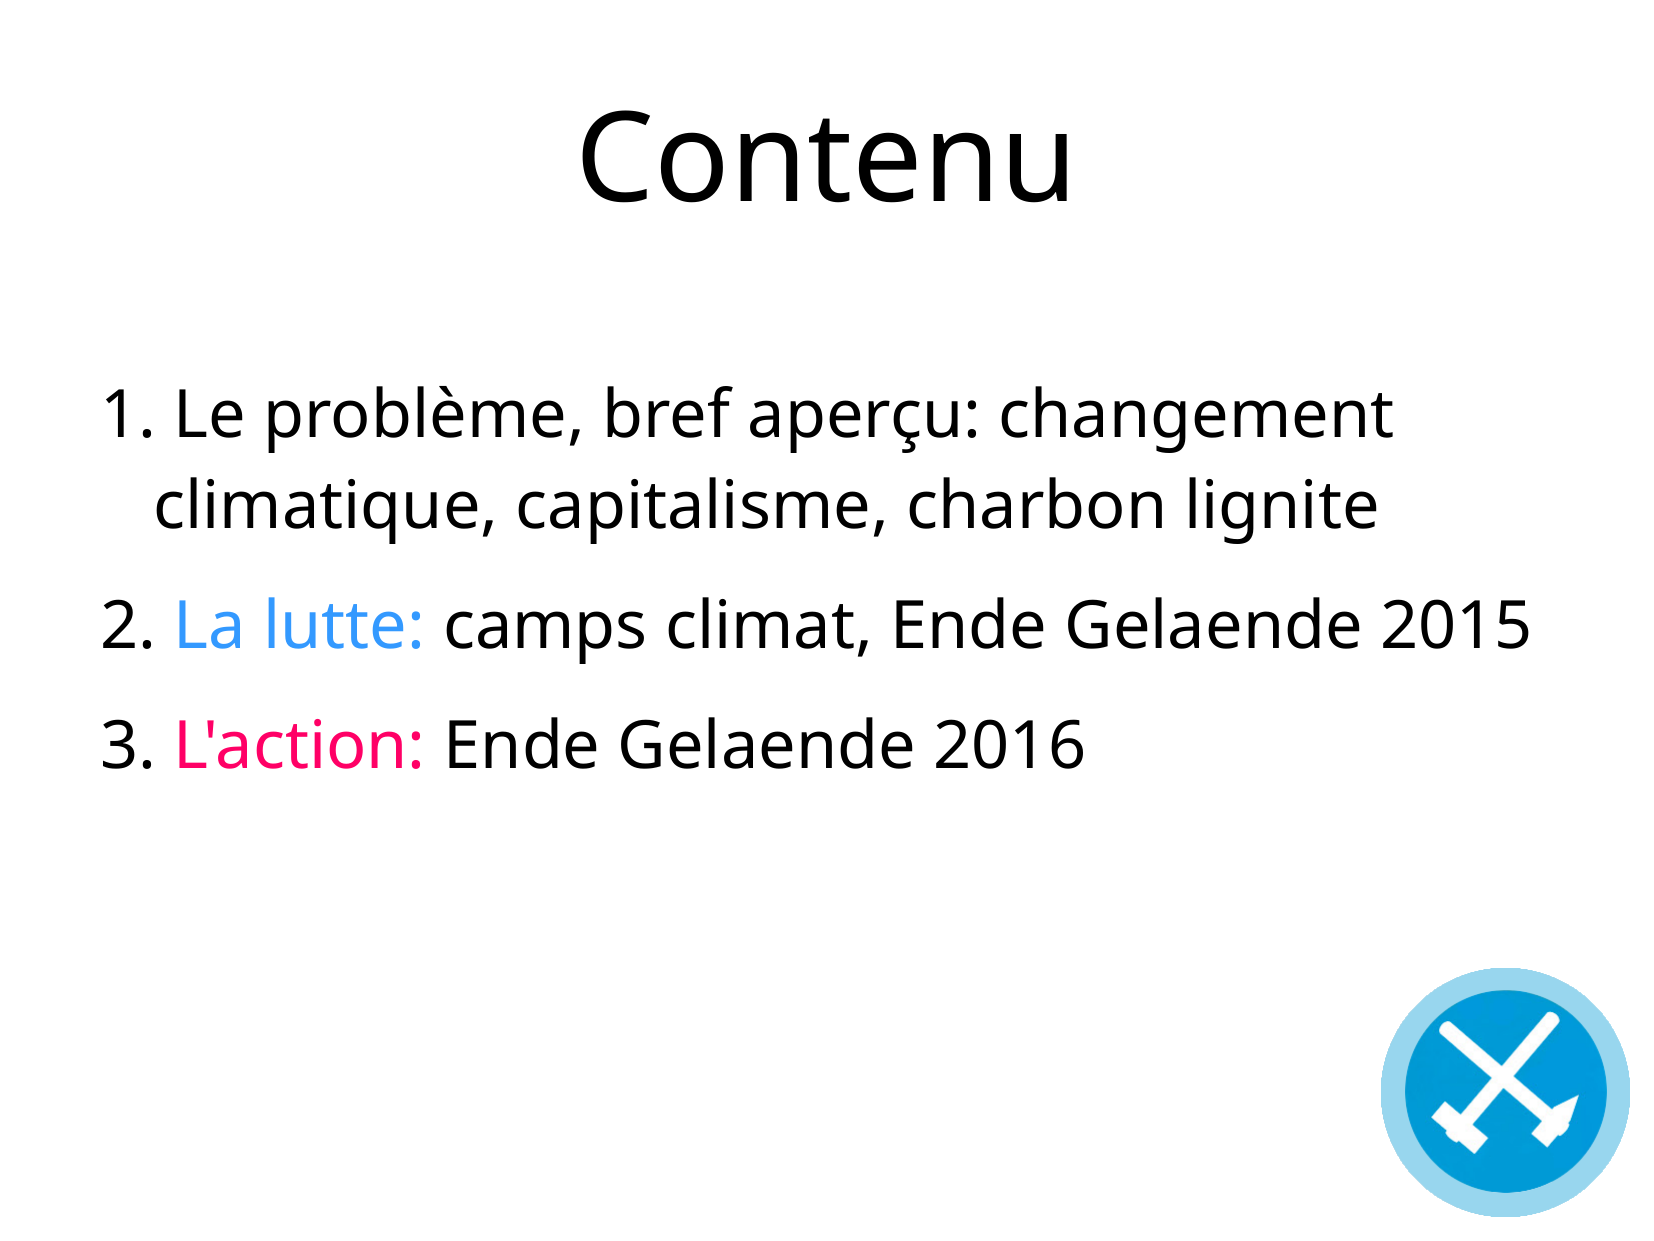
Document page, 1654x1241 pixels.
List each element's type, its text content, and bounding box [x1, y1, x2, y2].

list Le problème, bref aperçu: changement climatique, capitalisme, charbon lignite La lutte: camps climat, Ende Gelaende 2015 L'action: Ende Gelaende 2016 [82, 366, 1571, 912]
picture [1381, 968, 1630, 1217]
title Contenu [82, 49, 1571, 257]
